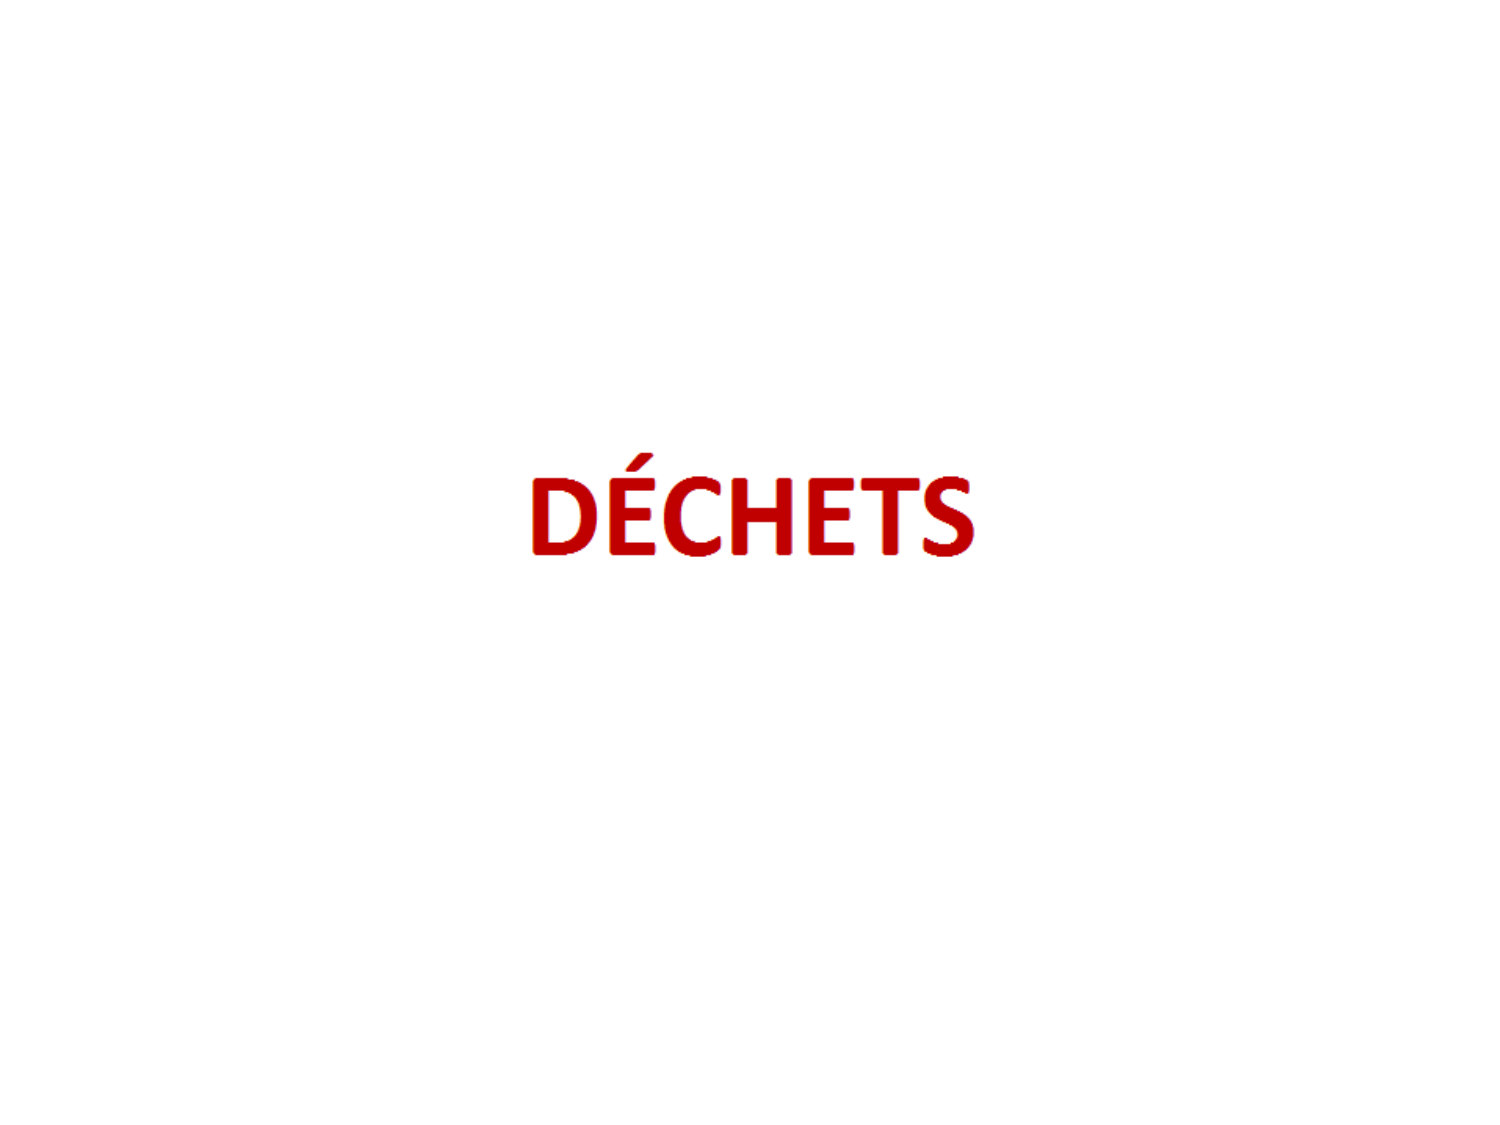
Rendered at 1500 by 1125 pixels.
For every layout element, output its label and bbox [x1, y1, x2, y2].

picture [492, 450, 1009, 579]
